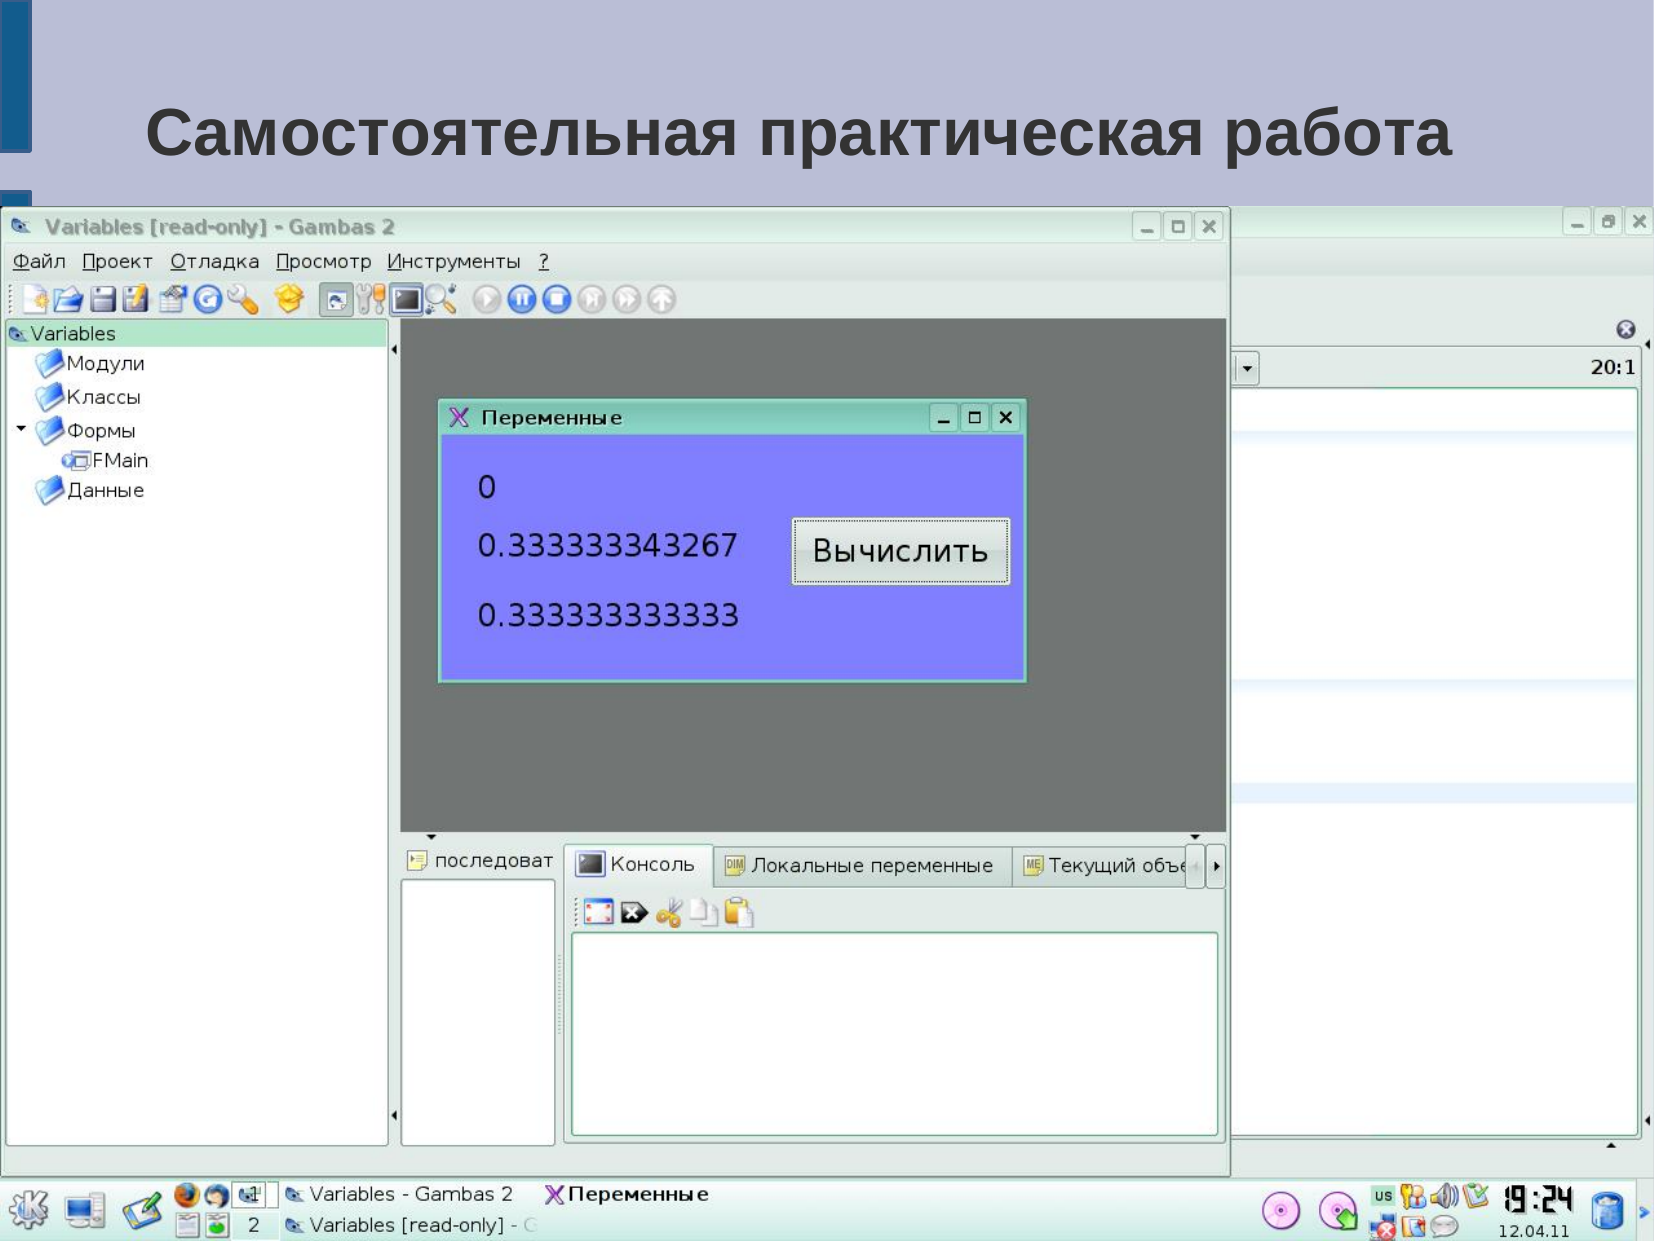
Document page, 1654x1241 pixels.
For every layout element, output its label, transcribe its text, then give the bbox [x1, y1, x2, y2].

picture [0, 206, 1654, 1241]
title Самостоятельная практическая работа [93, 33, 1506, 206]
